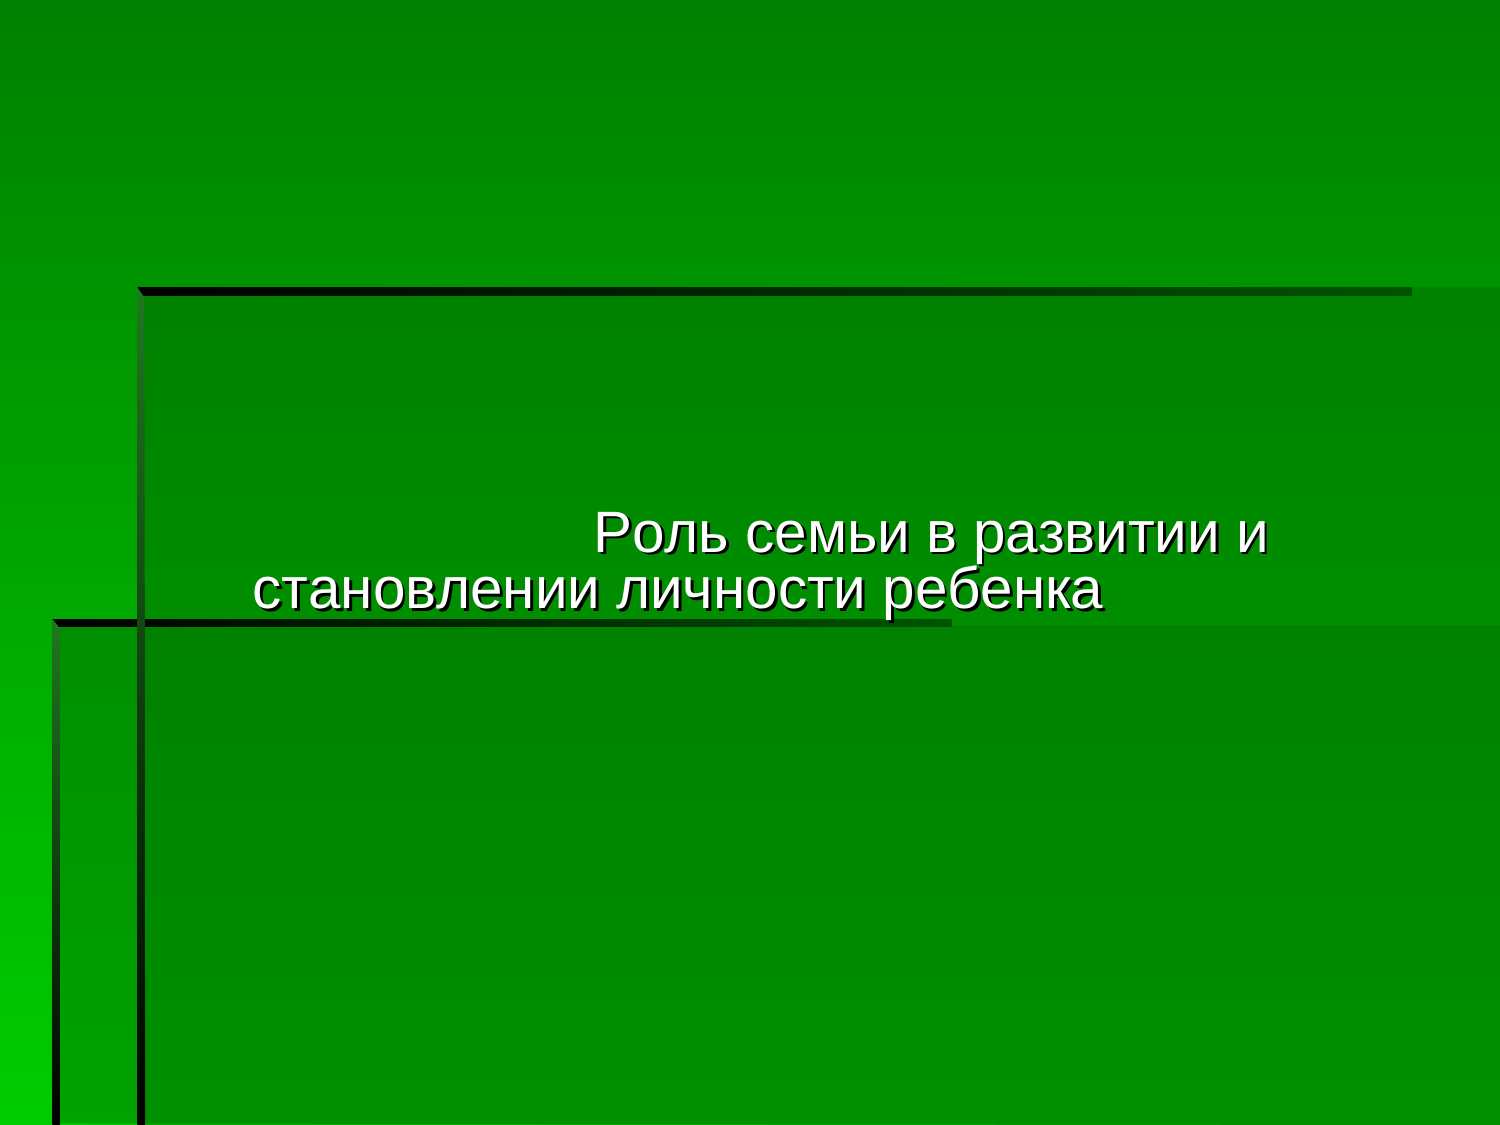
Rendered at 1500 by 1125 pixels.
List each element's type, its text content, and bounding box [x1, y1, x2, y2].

subtitle Роль семьи в развитии и становлении личности ребенка [237, 500, 1288, 638]
